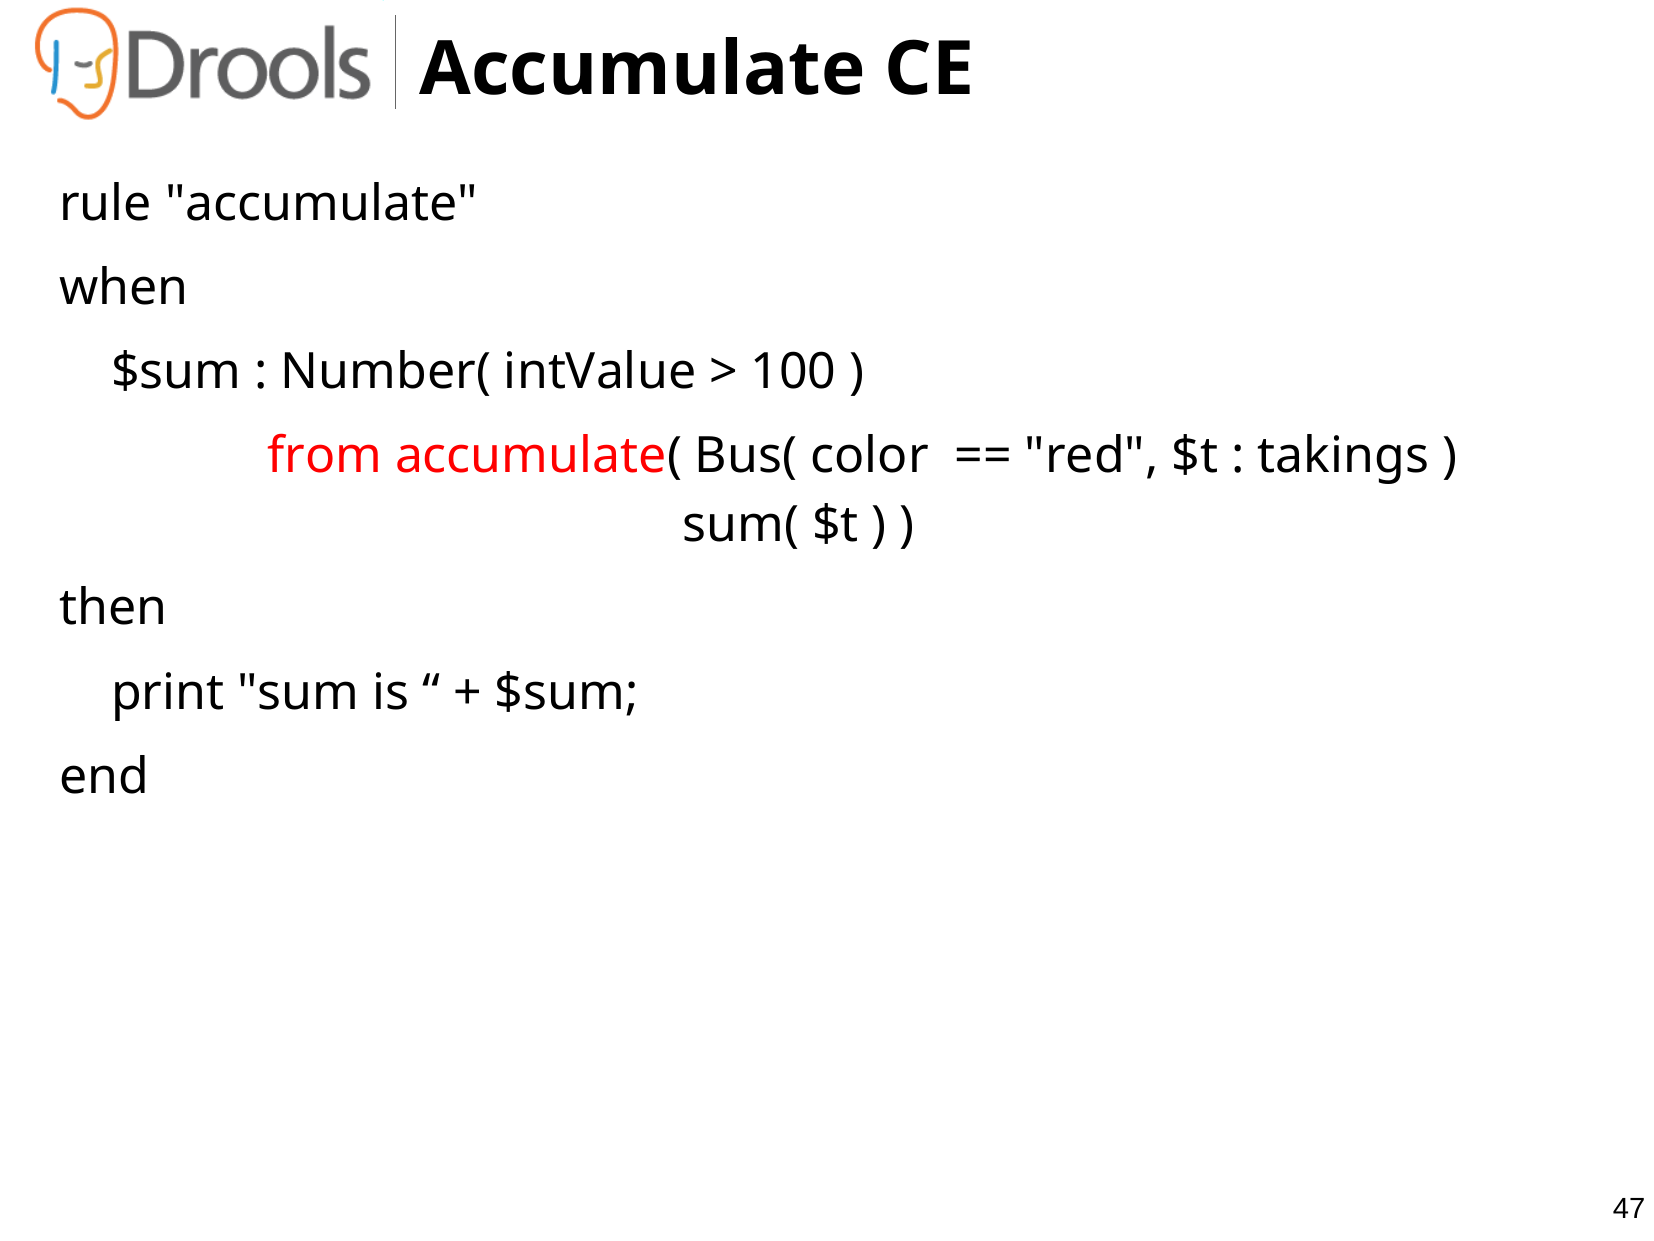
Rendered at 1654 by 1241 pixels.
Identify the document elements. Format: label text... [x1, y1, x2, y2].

title Accumulate CE [419, 12, 1630, 118]
list rule "accumulate" when $sum : Number( intValue > 100 ) from accumulate( Bus( color == "red", $t : takings ) sum( $t ) ) then print "sum is “ + $sum; end [59, 166, 1517, 934]
picture [29, 0, 384, 126]
